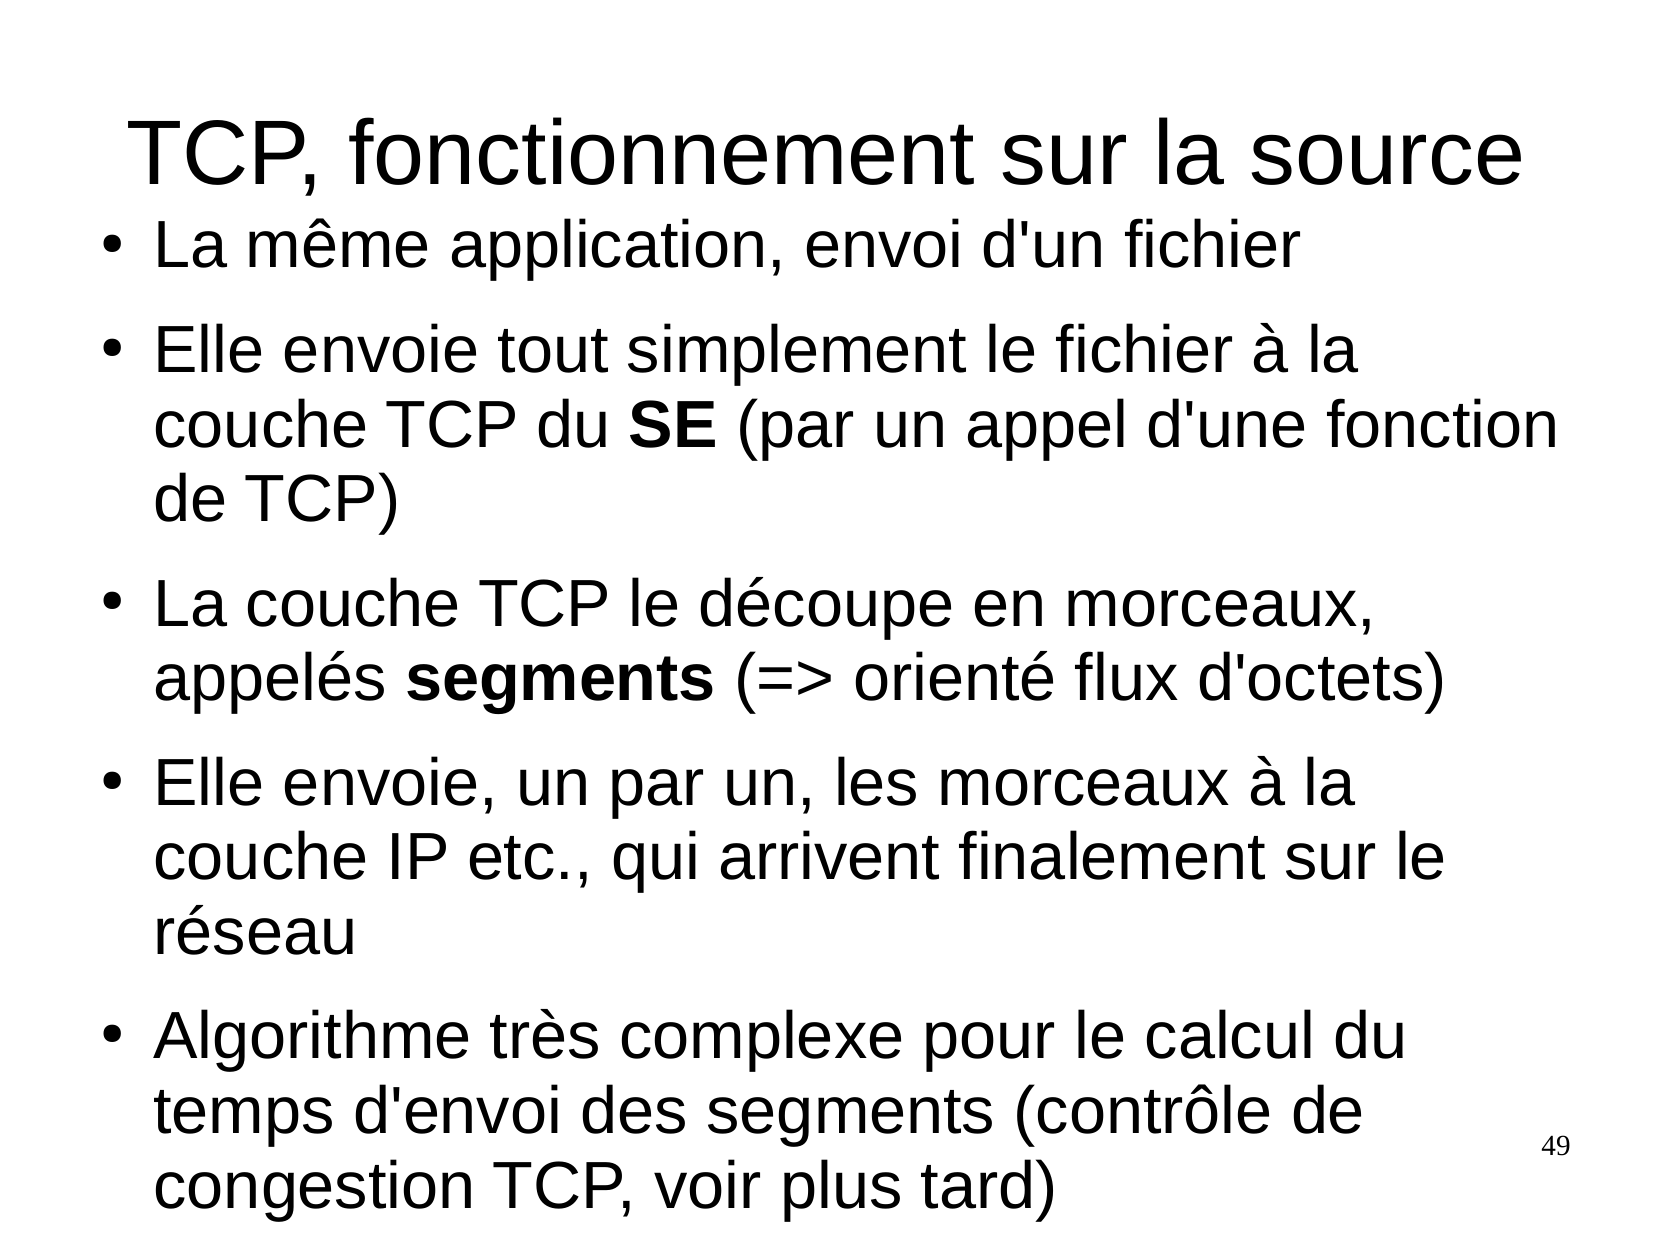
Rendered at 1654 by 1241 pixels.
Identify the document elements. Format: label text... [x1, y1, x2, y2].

title TCP, fonctionnement sur la source [82, 56, 1571, 207]
list La même application, envoi d'un fichier Elle envoie tout simplement le fichier à la couche TCP du SE (par un appel d'une fonction de TCP) La couche TCP le découpe en morceaux, appelés segments (=> orienté flux d'octets) Elle envoie, un par un, les morceaux à la couche IP etc., qui arrivent finalement sur le réseau Algorithme très complexe pour le calcul du temps d'envoi des segments (contrôle de congestion TCP, voir plus tard) [82, 207, 1571, 1223]
